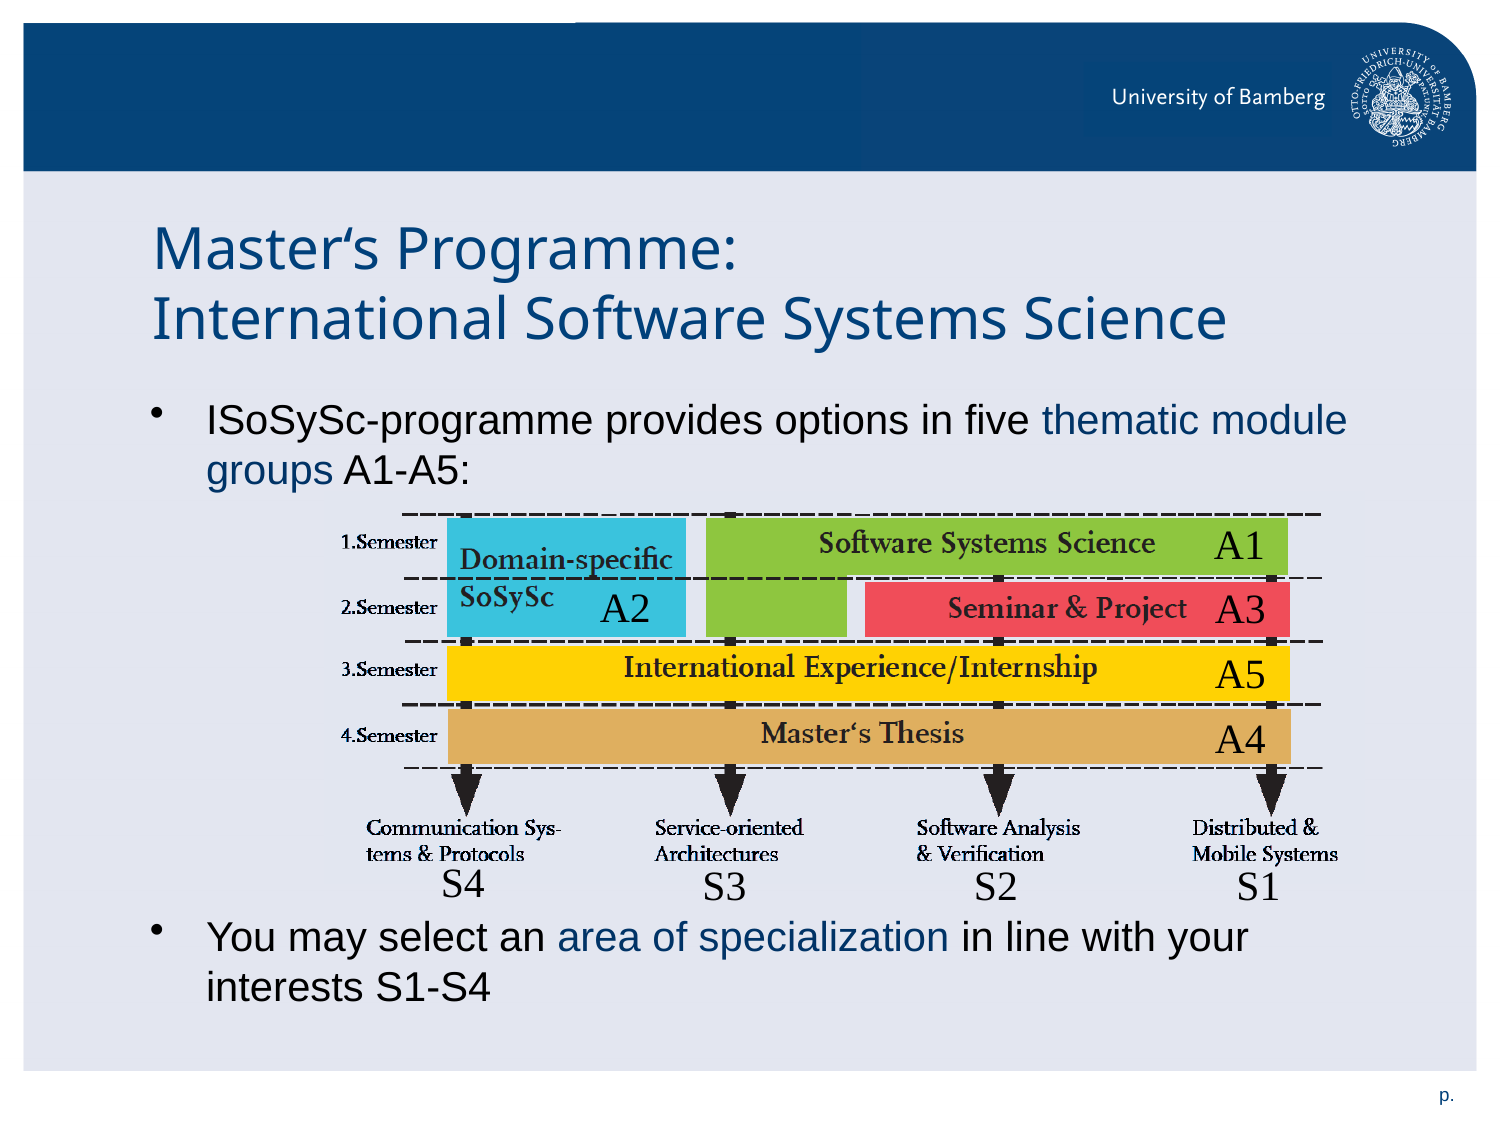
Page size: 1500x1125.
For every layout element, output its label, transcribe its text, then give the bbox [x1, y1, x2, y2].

title Master‘s Programme: International Software Systems Science [137, 187, 1363, 375]
text_box A5 [1200, 639, 1282, 705]
text_box S2 [959, 851, 1034, 917]
text_box S4 [426, 848, 501, 914]
picture [0, 0, 1500, 1125]
text_box S3 [687, 851, 762, 917]
list ISoSySc-programme provides options in five thematic module groups A1-A5: You may select an area of specialization in line with your interests S1-S4 [134, 385, 1399, 1059]
text_box S1 [1221, 851, 1296, 917]
text_box A4 [1200, 705, 1282, 770]
text_box A2 [585, 573, 666, 639]
text_box A3 [1200, 574, 1282, 639]
text_box A1 [1199, 510, 1281, 576]
